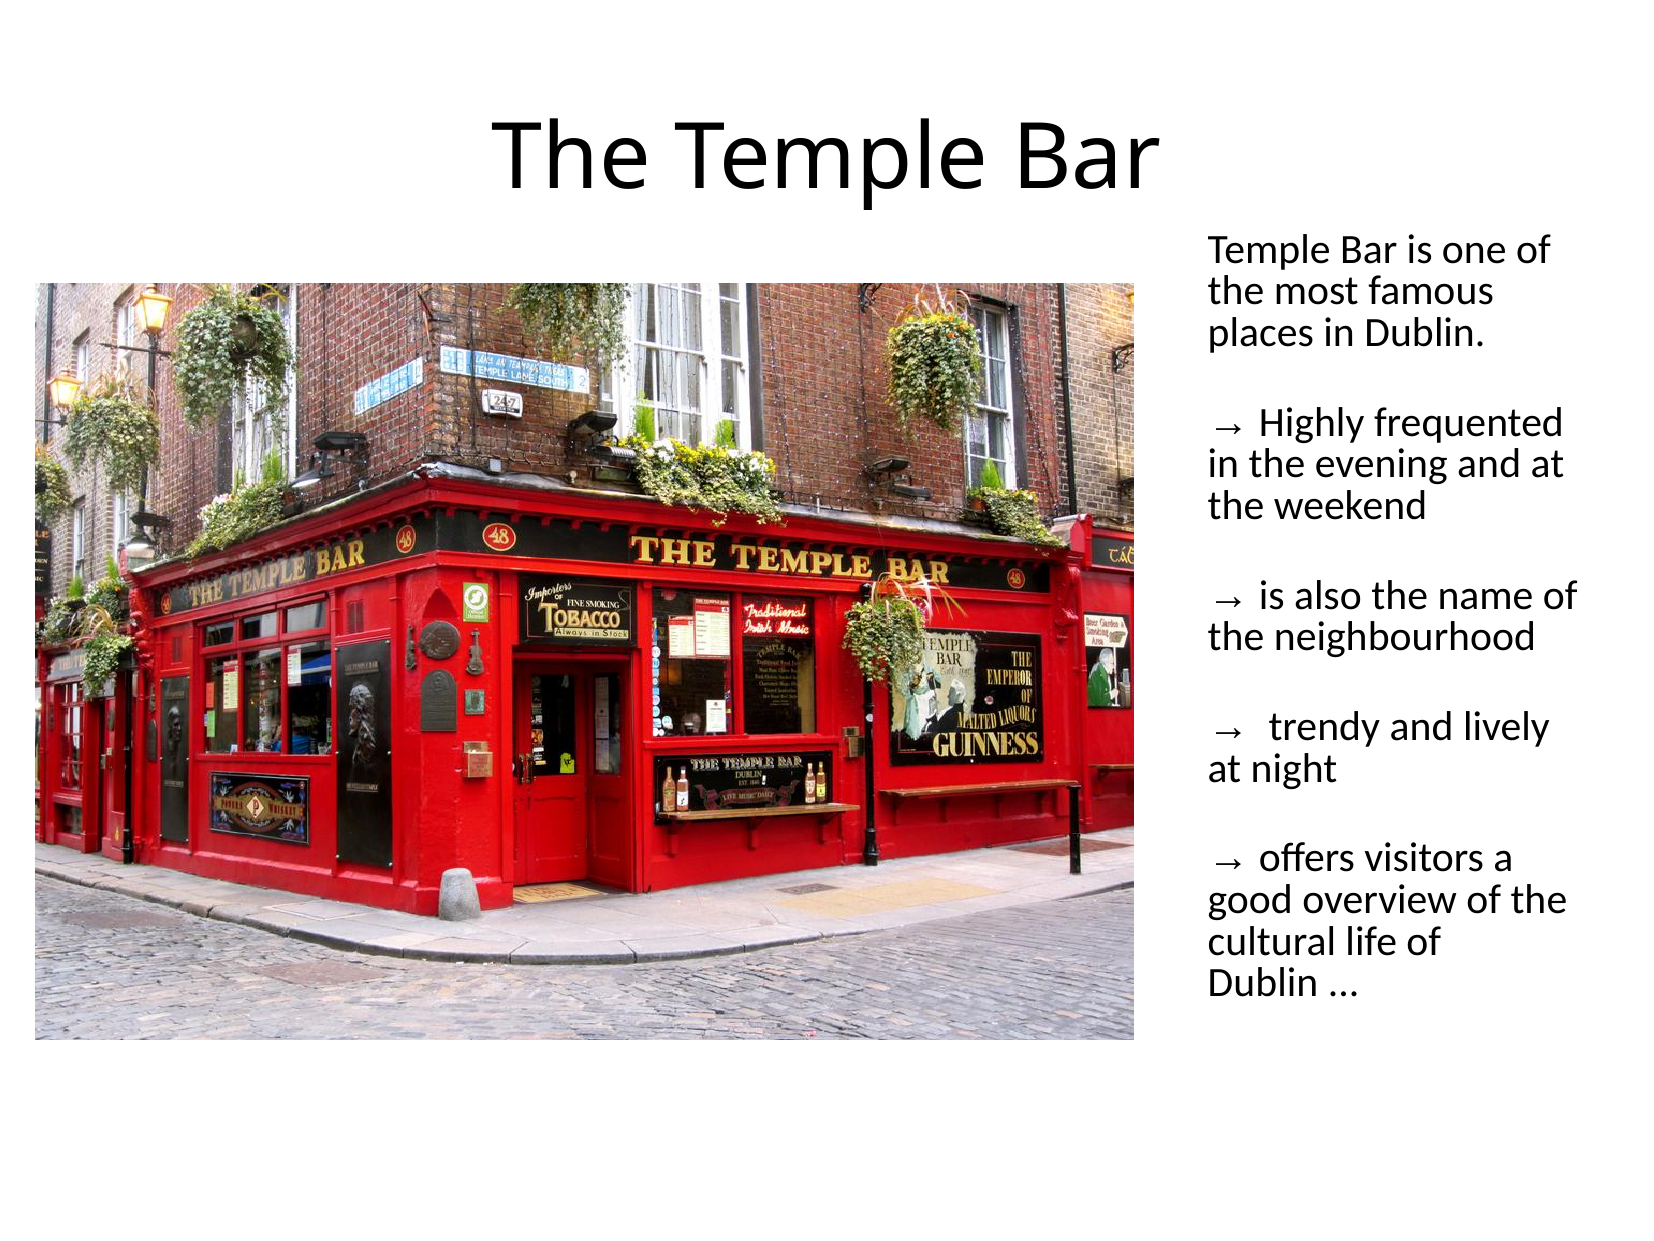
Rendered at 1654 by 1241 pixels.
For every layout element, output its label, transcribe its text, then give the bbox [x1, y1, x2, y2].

title The Temple Bar [82, 49, 1571, 257]
picture [35, 283, 1134, 1040]
text_box Temple Bar is one of the most famous places in Dublin. → Highly frequented in the evening and at the weekend → is also the name of the neighbourhood → trendy and lively at night → offers visitors a good overview of the cultural life of Dublin ... [1192, 224, 1595, 1158]
